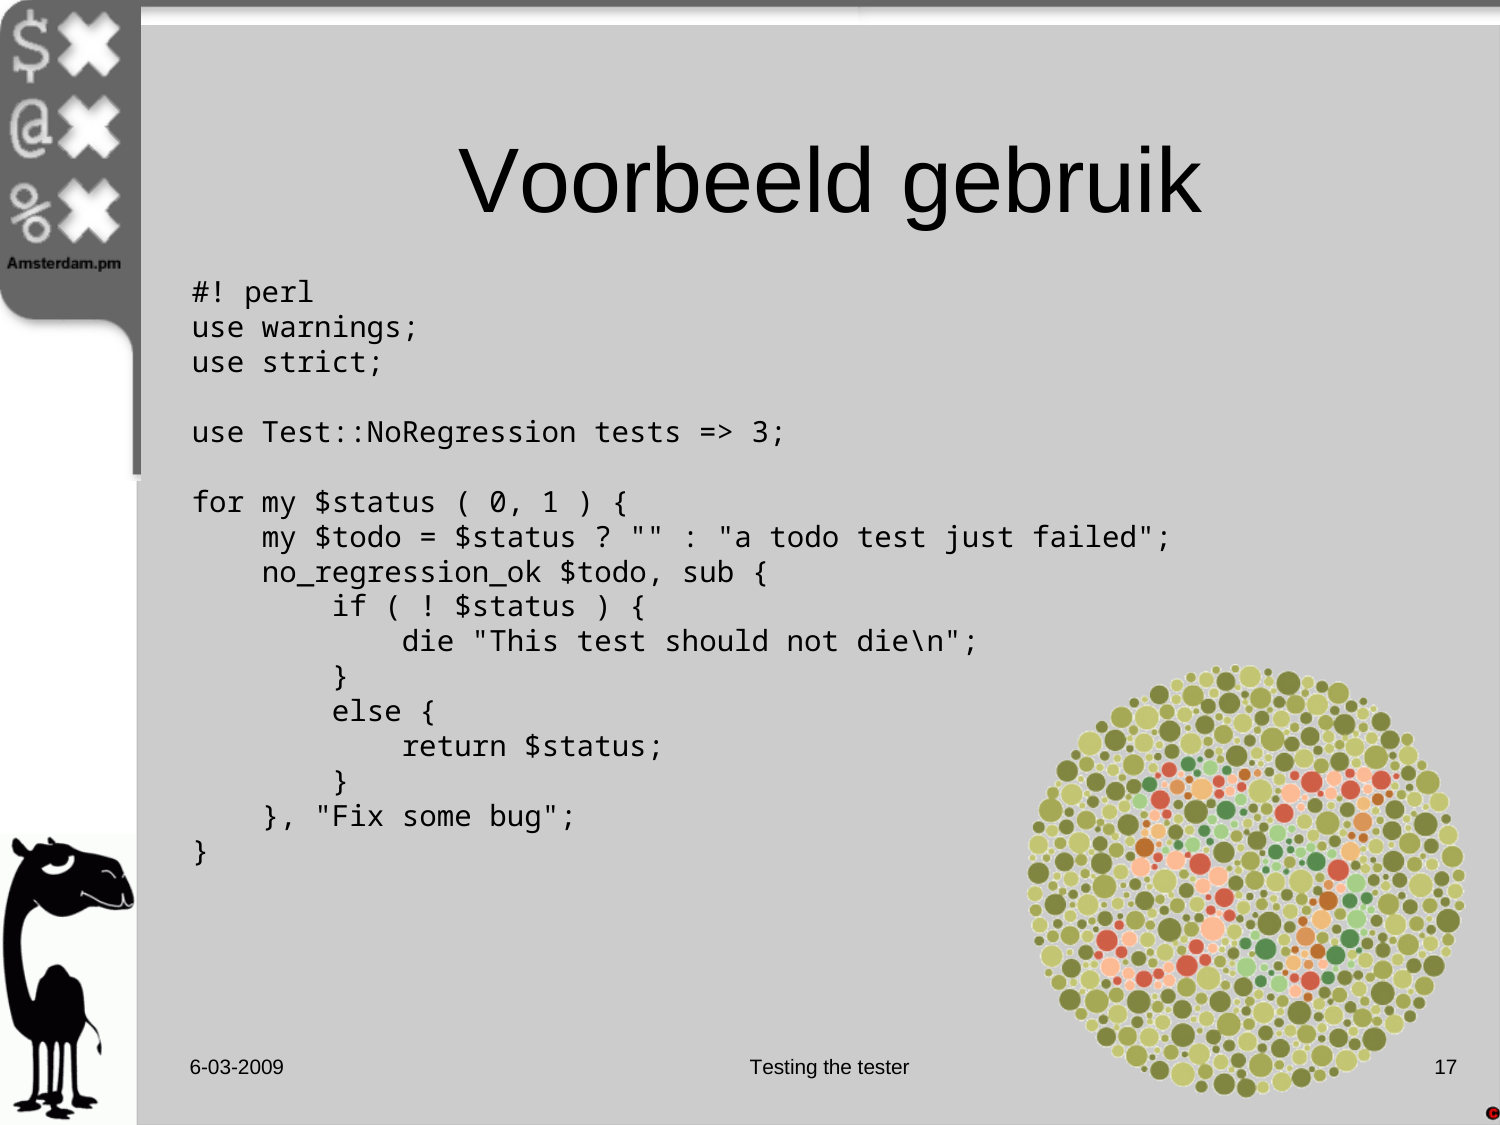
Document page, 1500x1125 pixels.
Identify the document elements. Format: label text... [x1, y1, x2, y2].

picture [0, 834, 136, 1125]
picture [0, 0, 1500, 481]
picture [1027, 664, 1500, 1125]
text_box #! perl use warnings; use strict; use Test::NoRegression tests => 3; for my $status ( 0, 1 ) { my $todo = $status ? "" : "a todo test just failed"; no_regression_ok $todo, sub { if ( ! $status ) { die "This test should not die\n"; } else { return $status; } }, "Fix some bug"; } [177, 265, 1418, 1004]
title Voorbeeld gebruik [187, 94, 1474, 266]
